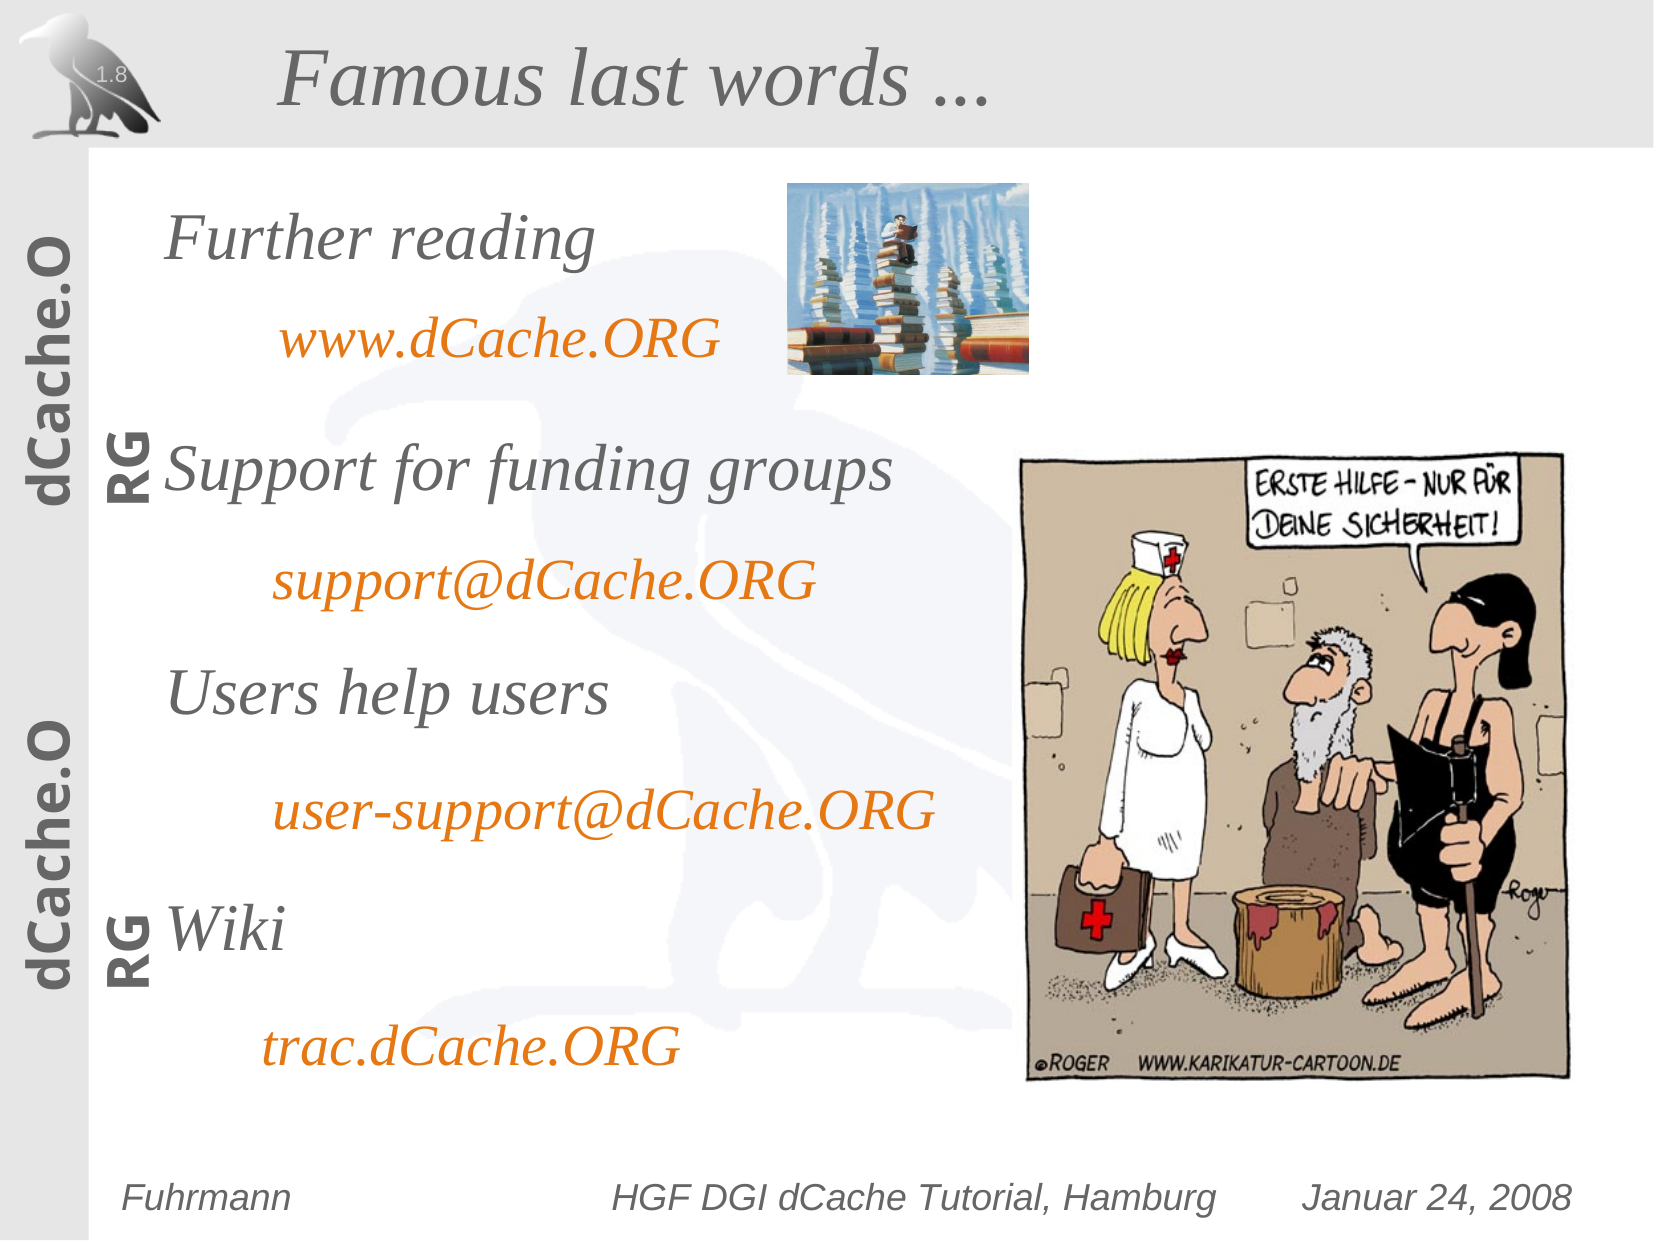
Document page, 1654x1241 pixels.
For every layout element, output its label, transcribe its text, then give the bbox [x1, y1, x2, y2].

text_box Further reading [150, 192, 613, 282]
picture [1012, 449, 1576, 1085]
text_box trac.dCache.ORG [246, 1006, 697, 1086]
text_box Support for funding groups [150, 423, 911, 513]
text_box Wiki [150, 883, 303, 973]
text_box www.dCache.ORG [264, 297, 737, 378]
picture [787, 183, 1029, 376]
picture [19, 13, 161, 139]
text_box Users help users [150, 647, 626, 737]
text_box Famous last words ... [262, 23, 1011, 131]
text_box support@dCache.ORG [258, 539, 833, 620]
text_box user-support@dCache.ORG [258, 770, 953, 850]
